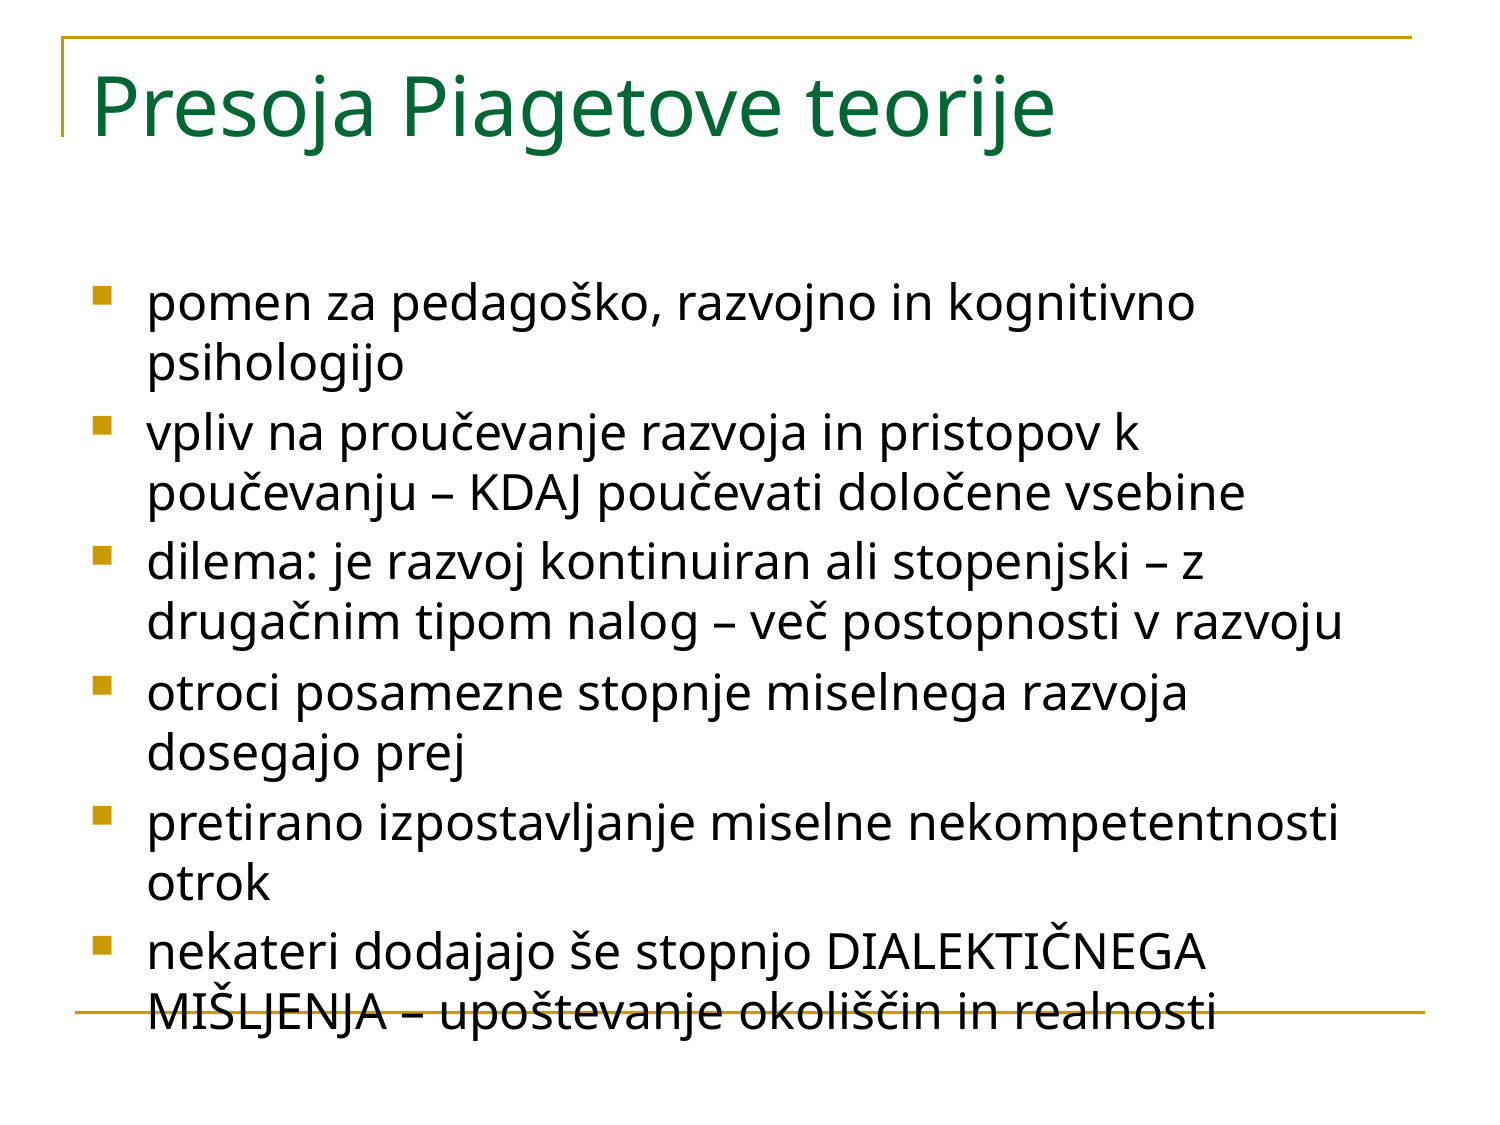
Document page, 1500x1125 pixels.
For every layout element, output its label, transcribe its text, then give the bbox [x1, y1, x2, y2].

list pomen za pedagoško, razvojno in kognitivno psihologijo vpliv na proučevanje razvoja in pristopov k poučevanju – KDAJ poučevati določene vsebine dilema: je razvoj kontinuiran ali stopenjski – z drugačnim tipom nalog – več postopnosti v razvoju otroci posamezne stopnje miselnega razvoja dosegajo prej pretirano izpostavljanje miselne nekompetentnosti otrok nekateri dodajajo še stopnjo DIALEKTIČNEGA MIŠLJENJA – upoštevanje okoliščin in realnosti [75, 262, 1425, 1006]
title Presoja Piagetove teorije [75, 45, 1425, 233]
